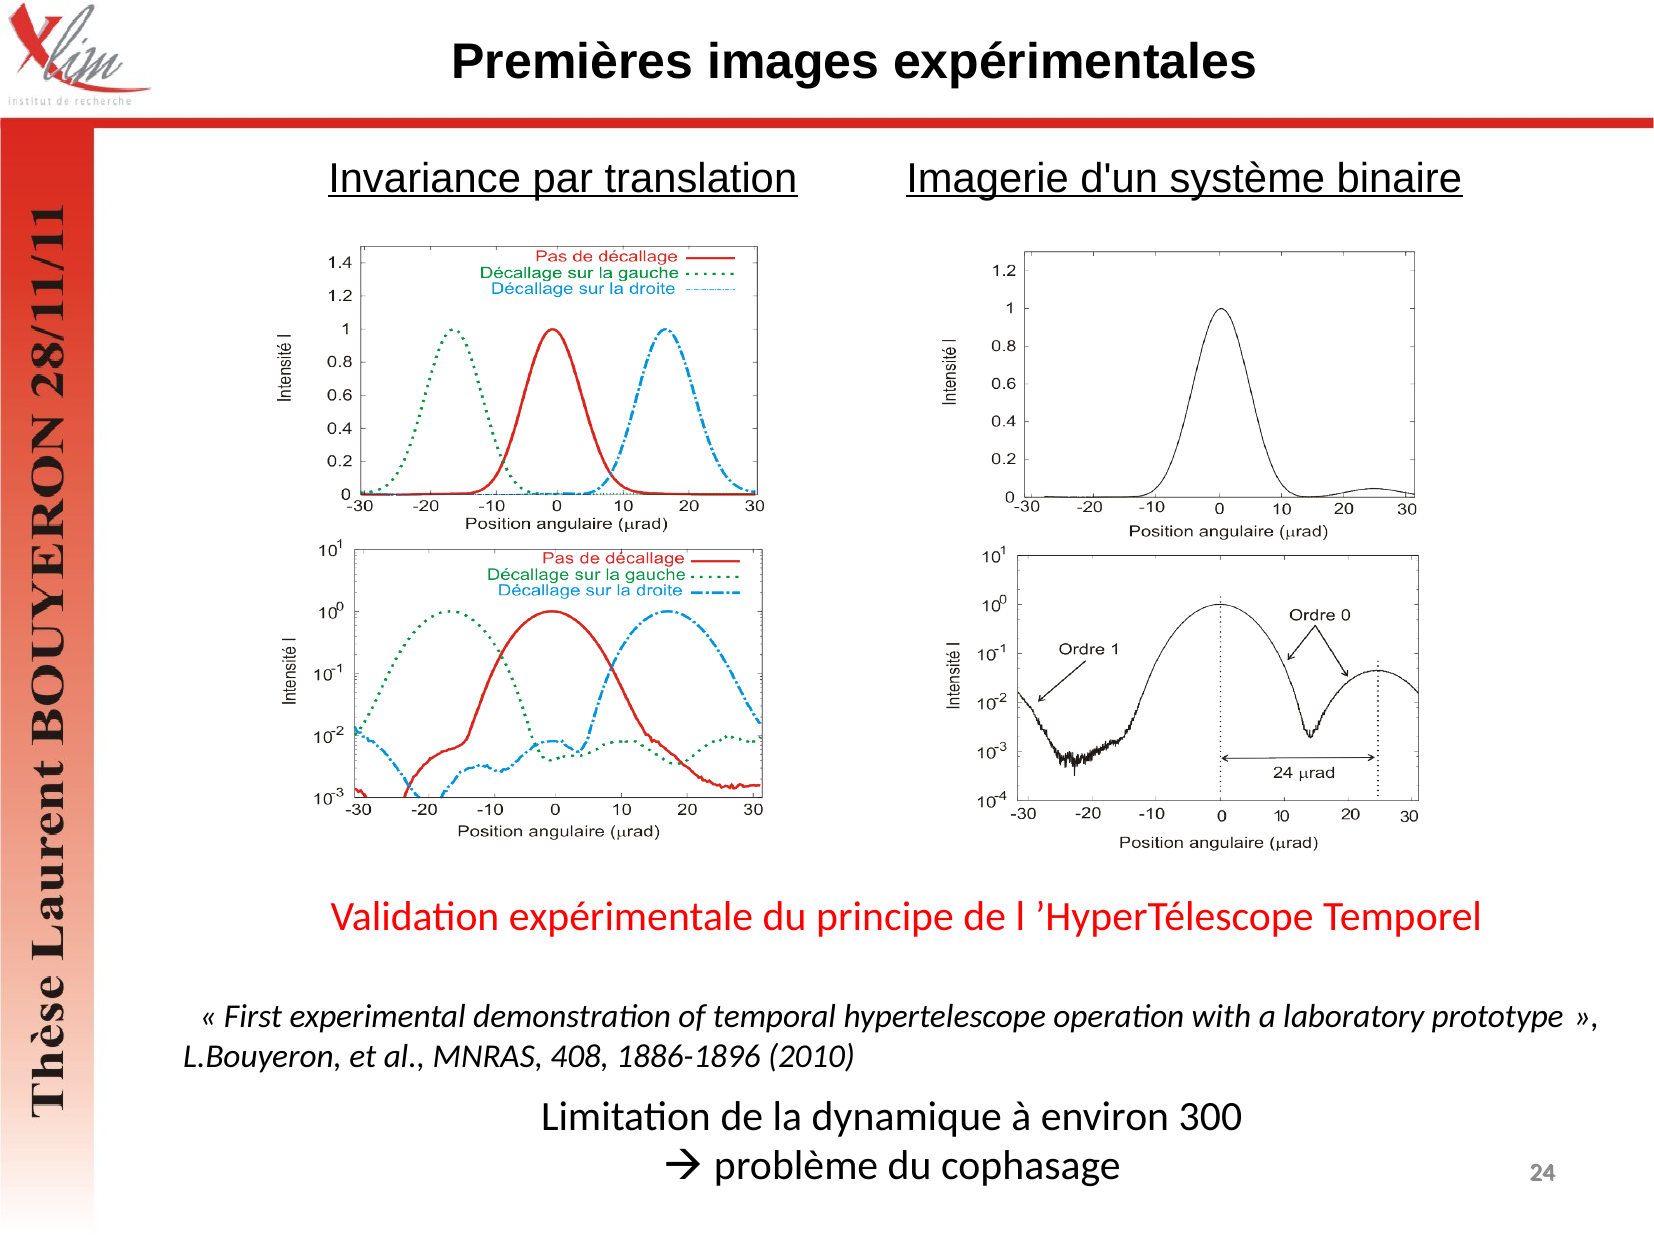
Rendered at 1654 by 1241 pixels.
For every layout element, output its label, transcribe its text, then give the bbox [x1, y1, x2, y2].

text_box « First experimental demonstration of temporal hypertelescope operation with a laboratory prototype », L.Bouyeron, et al., MNRAS, 408, 1886-1896 (2010) [168, 986, 1625, 1082]
text_box Imagerie d'un système binaire [891, 147, 1478, 209]
text_box <numéro> [1185, 1129, 1571, 1213]
text_box Premières images expérimentales [374, 20, 1335, 97]
picture [0, 0, 1654, 1241]
text_box Invariance par translation [313, 147, 813, 209]
text_box Limitation de la dynamique à environ 300  problème du cophasage [462, 1082, 1322, 1197]
text_box Validation expérimentale du principe de l ’HyperTélescope Temporel [245, 880, 1548, 947]
